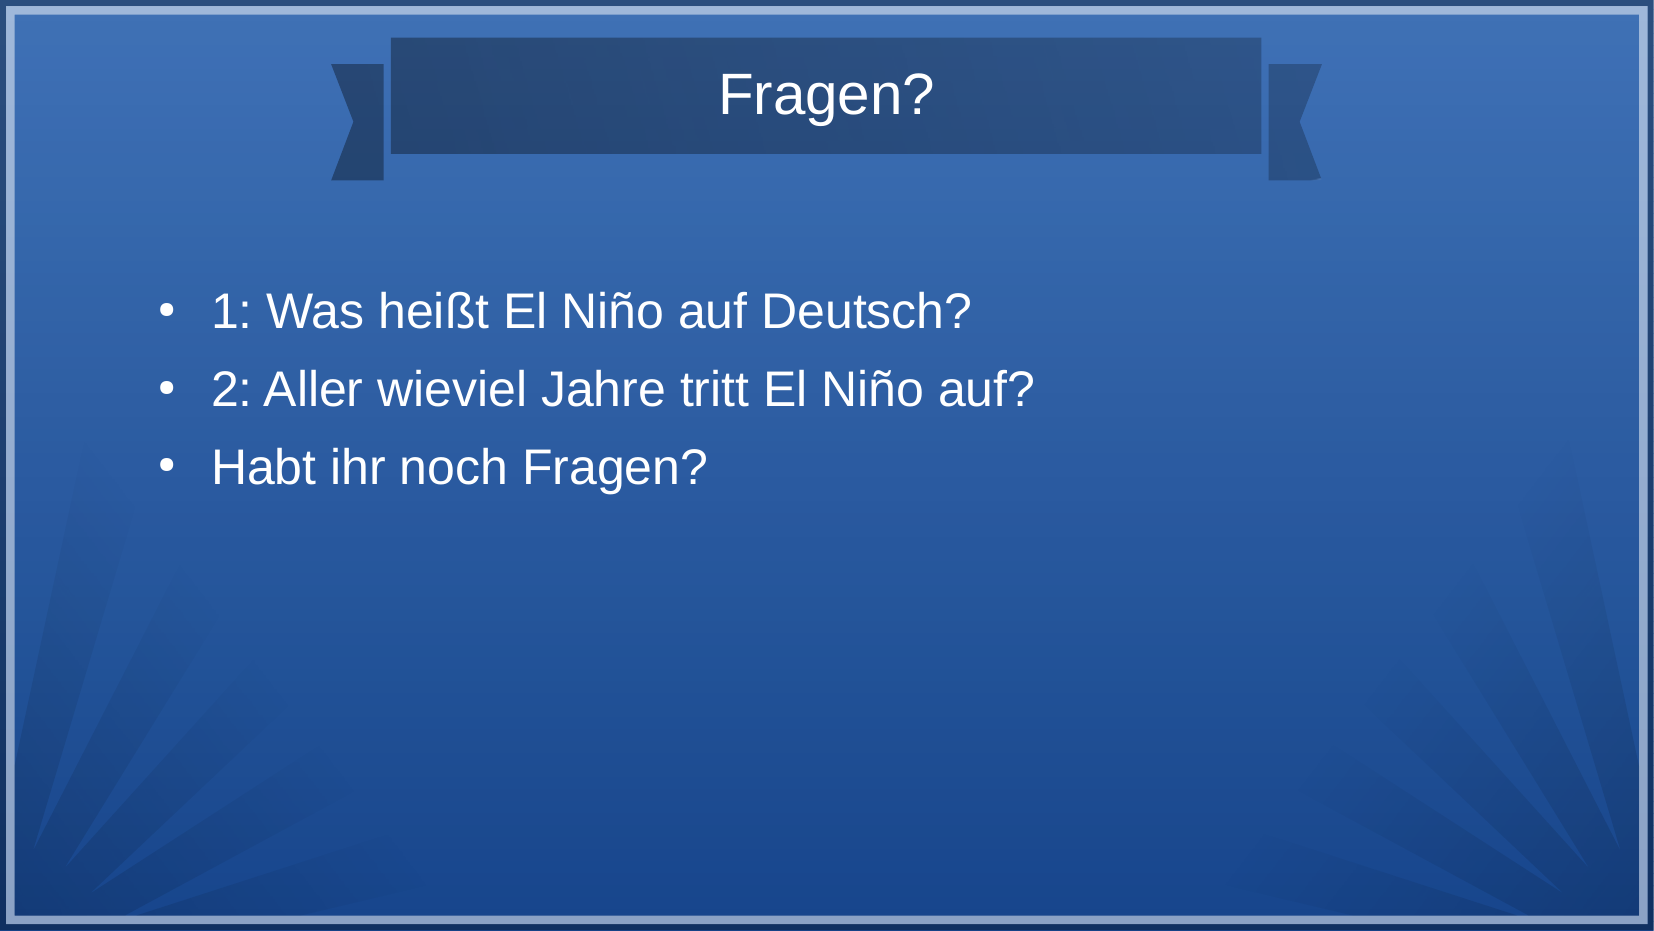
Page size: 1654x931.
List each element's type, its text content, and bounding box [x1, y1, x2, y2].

title Fragen? [389, 35, 1264, 154]
list 1: Was heißt El Niño auf Deutsch? 2: Aller wieviel Jahre tritt El Niño auf? Habt ihr noch Fragen? [140, 283, 1629, 907]
